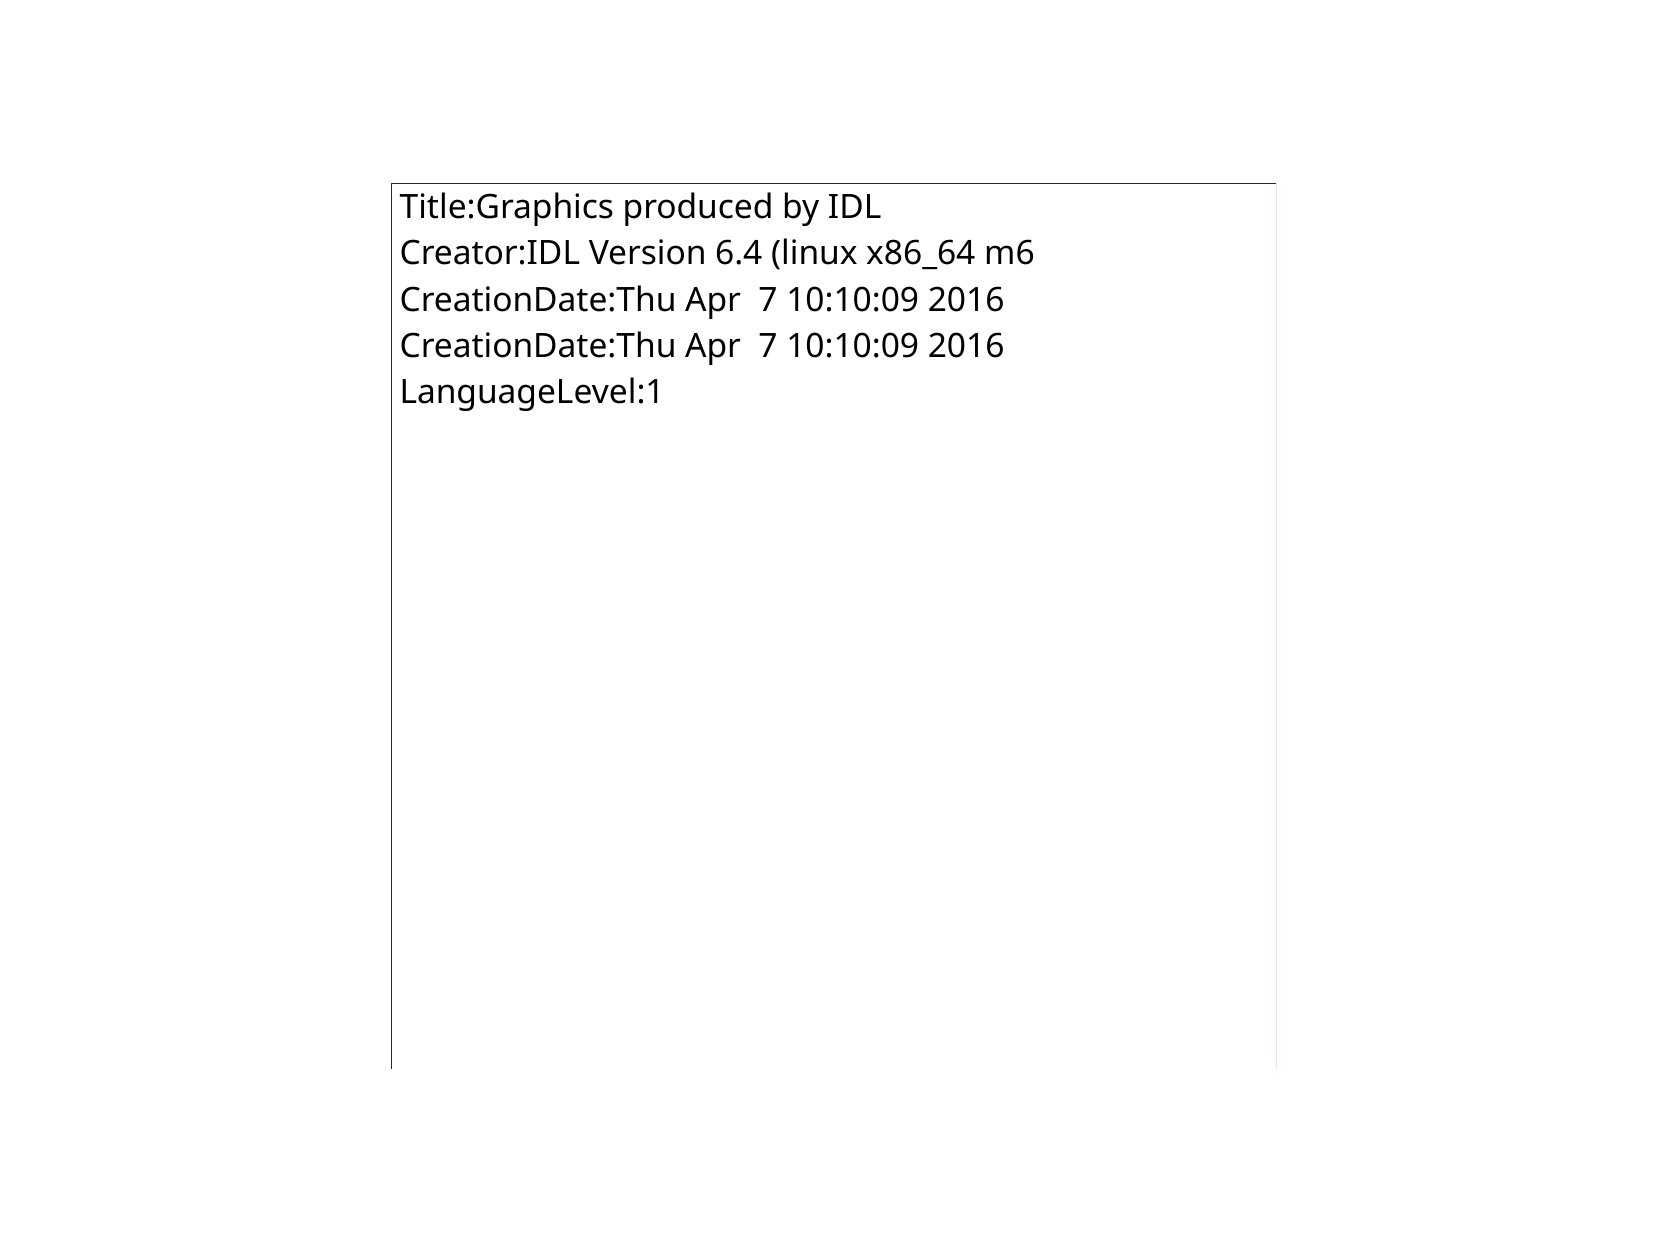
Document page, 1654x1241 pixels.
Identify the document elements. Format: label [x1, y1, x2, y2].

picture [388, 181, 1277, 1069]
